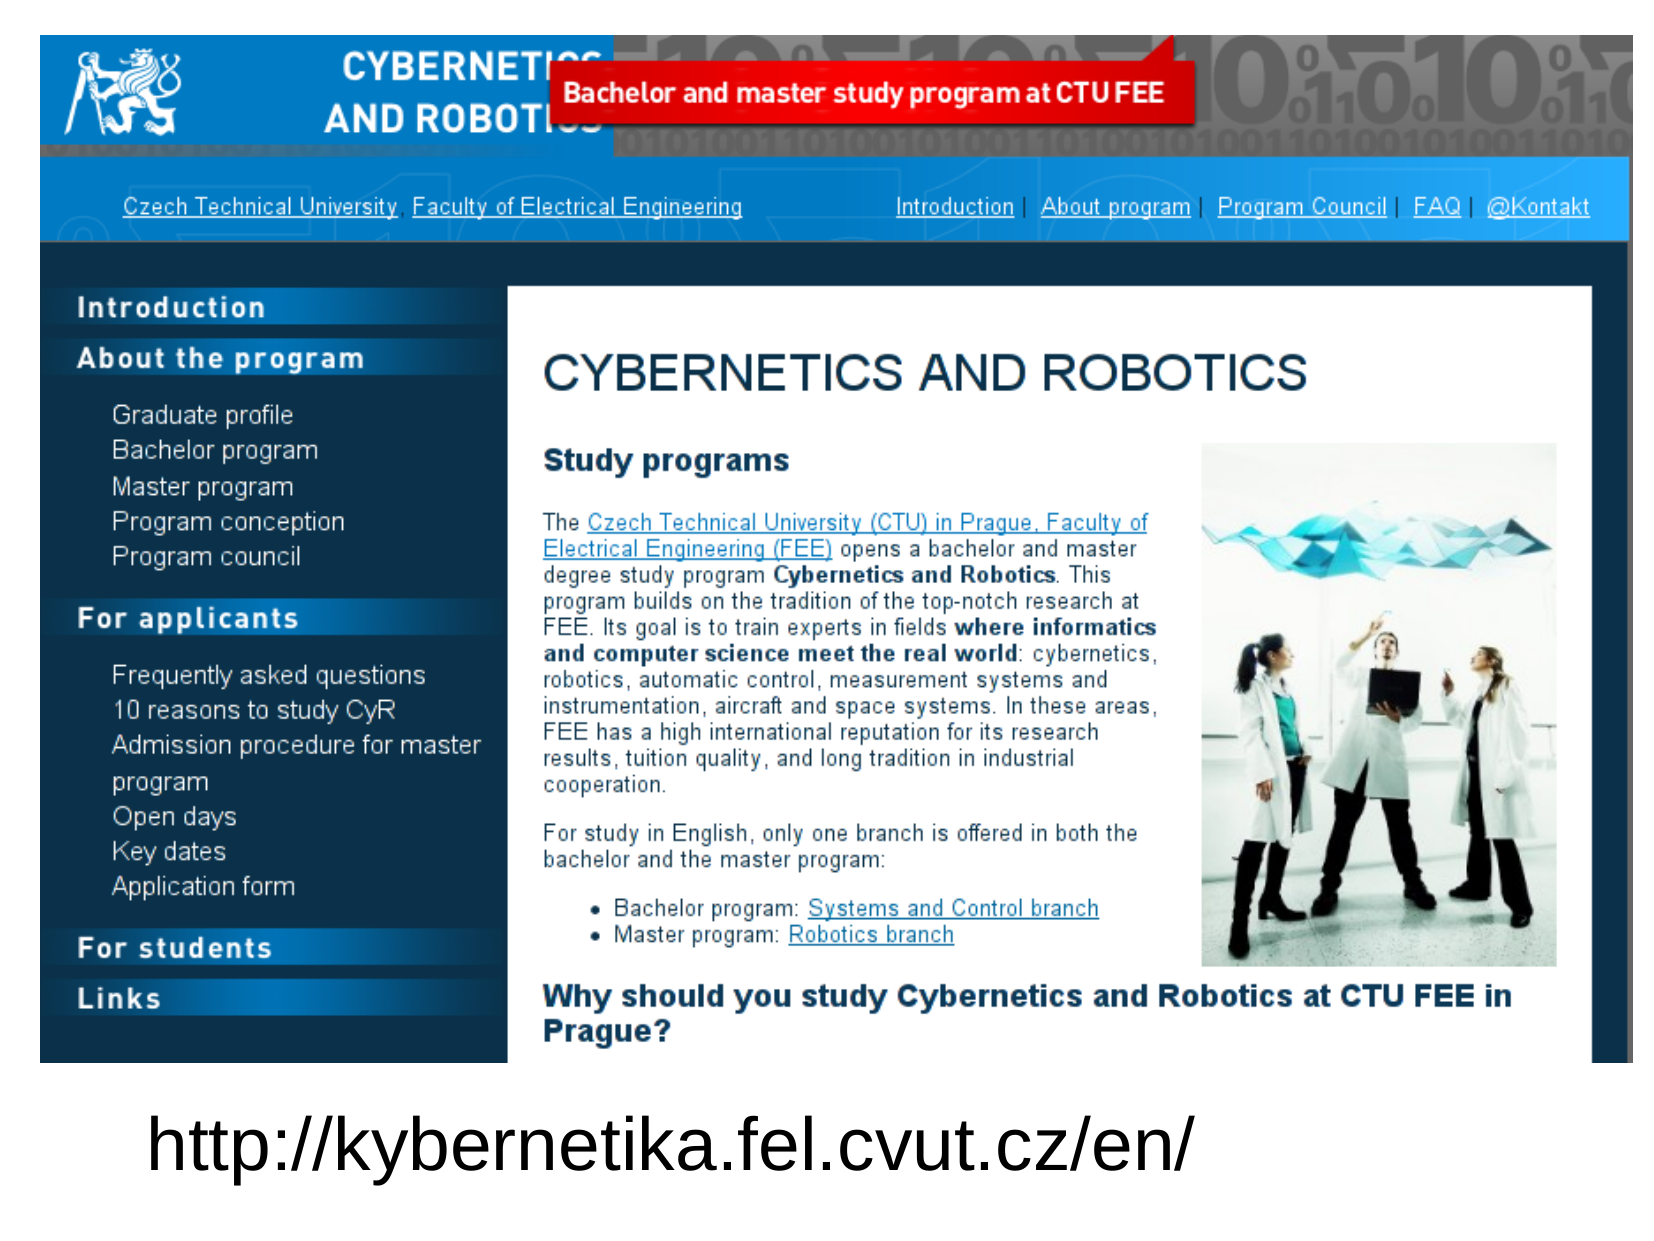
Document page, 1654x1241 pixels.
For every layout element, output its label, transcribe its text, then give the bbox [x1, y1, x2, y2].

picture [40, 35, 1633, 1063]
text_box http://kybernetika.fel.cvut.cz/en/ [131, 1095, 1598, 1194]
